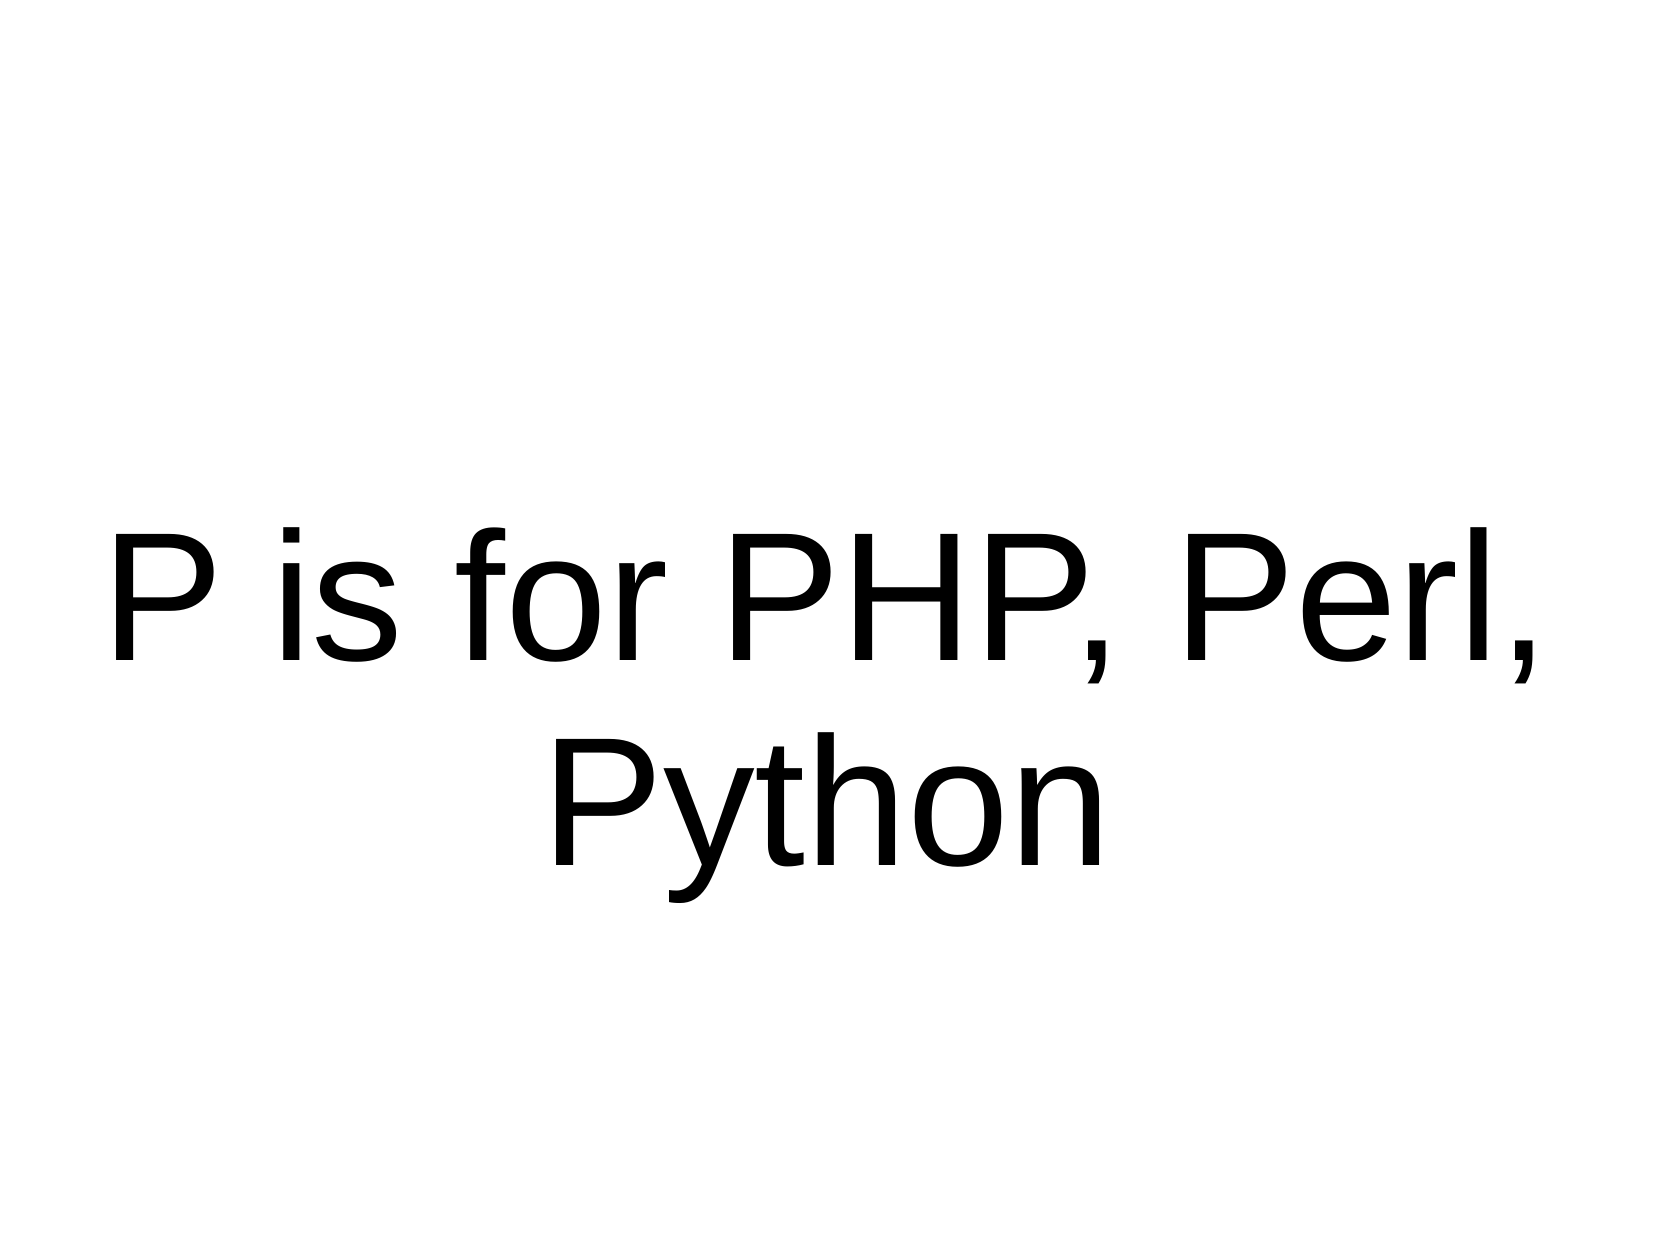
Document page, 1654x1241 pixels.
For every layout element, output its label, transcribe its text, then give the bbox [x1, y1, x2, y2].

subtitle P is for PHP, Perl, Python [82, 297, 1571, 1102]
